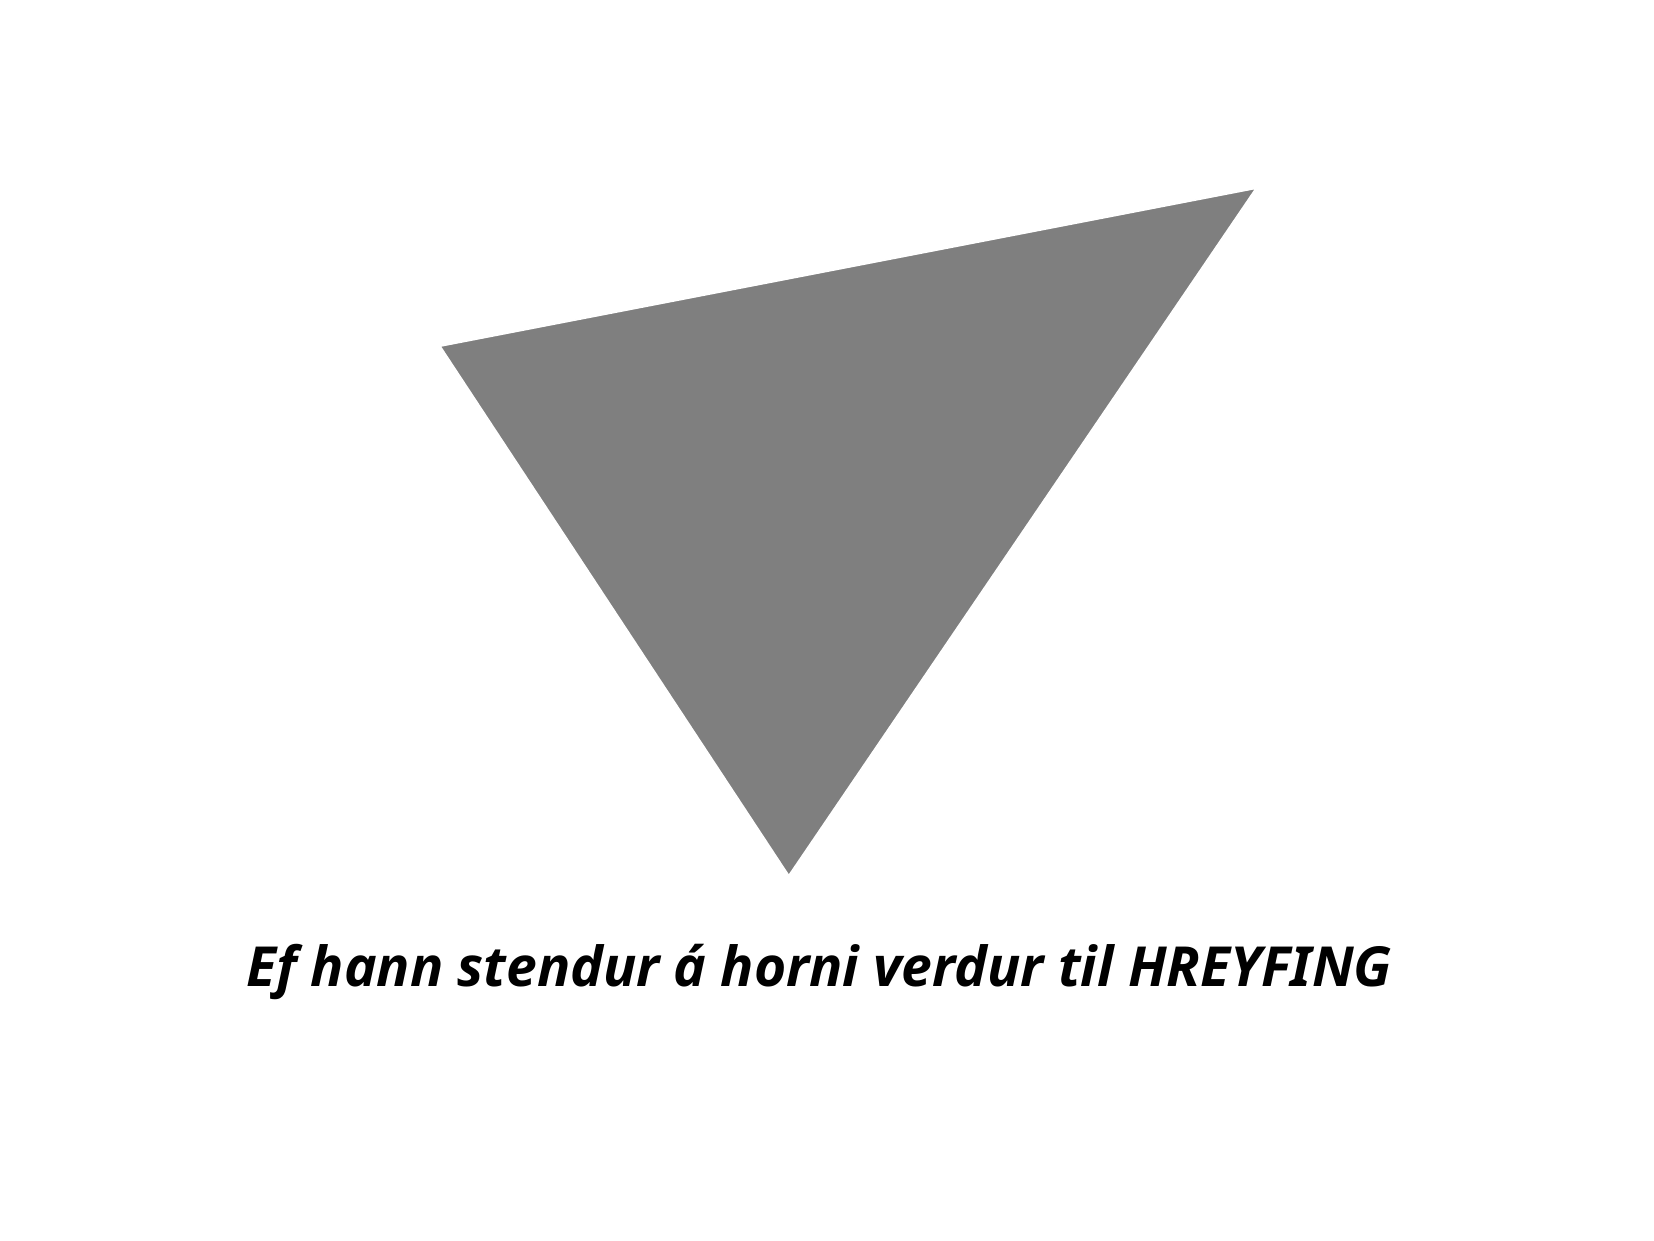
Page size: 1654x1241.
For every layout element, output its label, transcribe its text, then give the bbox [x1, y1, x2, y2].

text_box [440, 188, 1257, 876]
text_box Ef hann stendur á horni verdur til HREYFING [217, 923, 1408, 1005]
